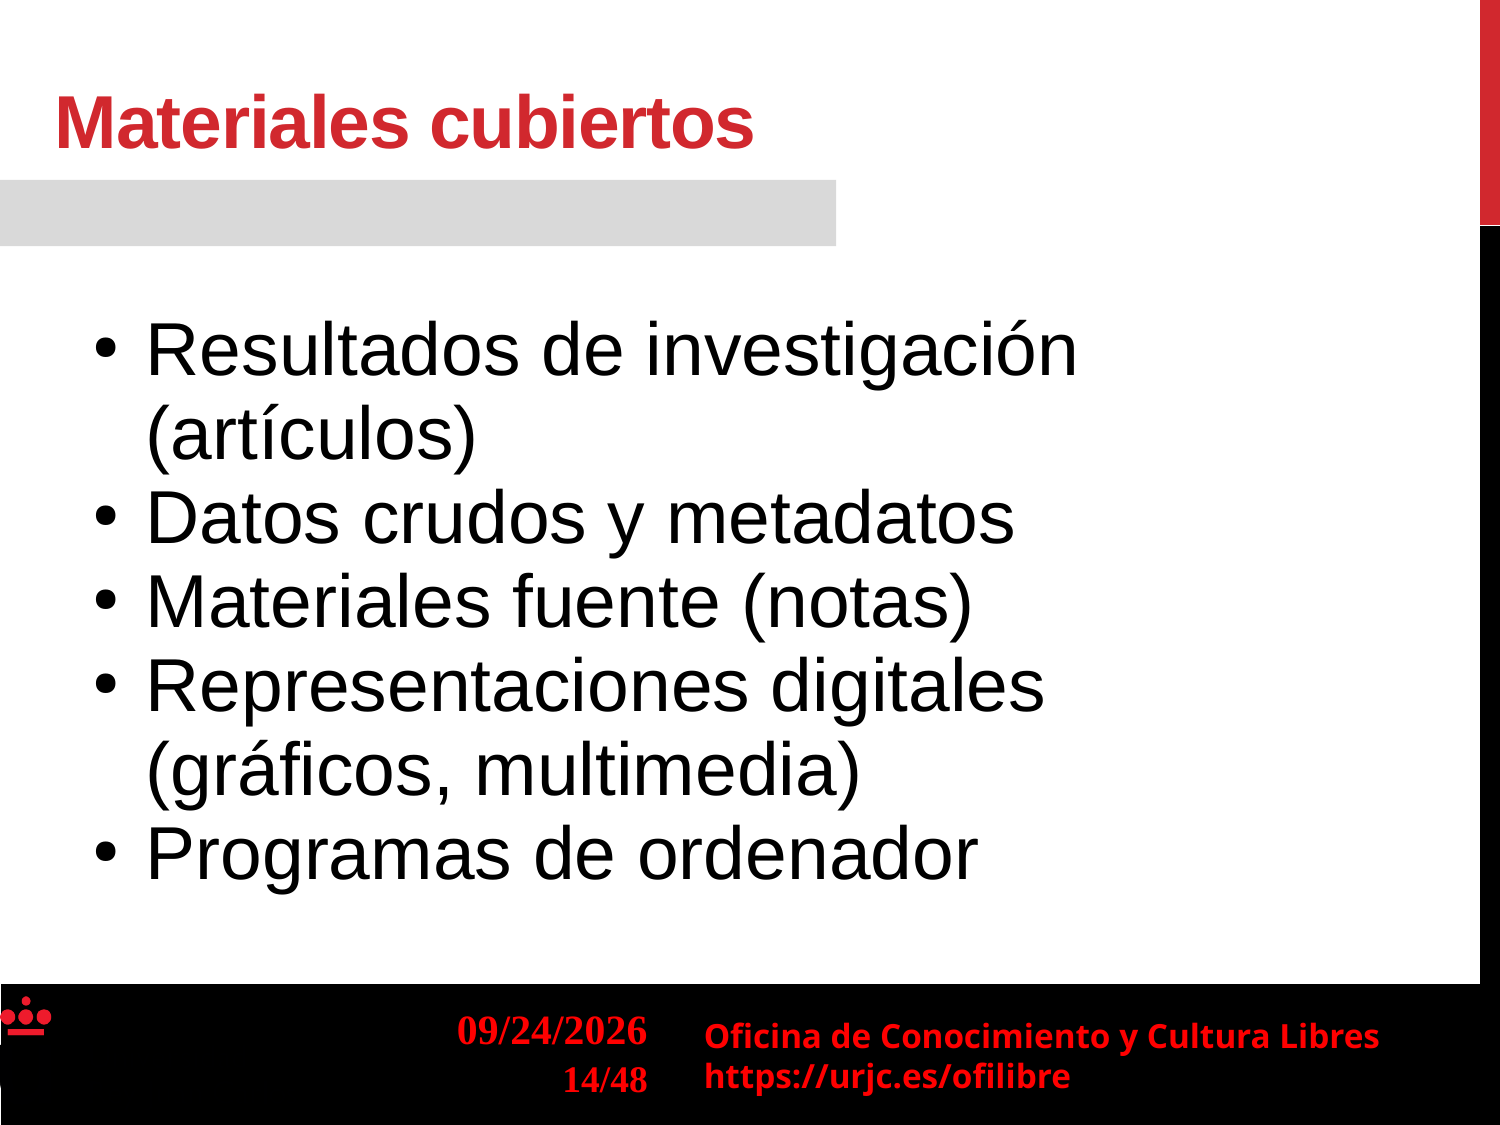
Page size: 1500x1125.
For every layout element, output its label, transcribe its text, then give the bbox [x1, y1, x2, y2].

text_box Materiales cubiertos [39, 24, 1366, 172]
text_box Resultados de investigación (artículos) Datos crudos y metadatos Materiales fuente (notas) Representaciones digitales (gráficos, multimedia) Programas de ordenador [60, 299, 1254, 903]
title [75, 15, 1425, 172]
